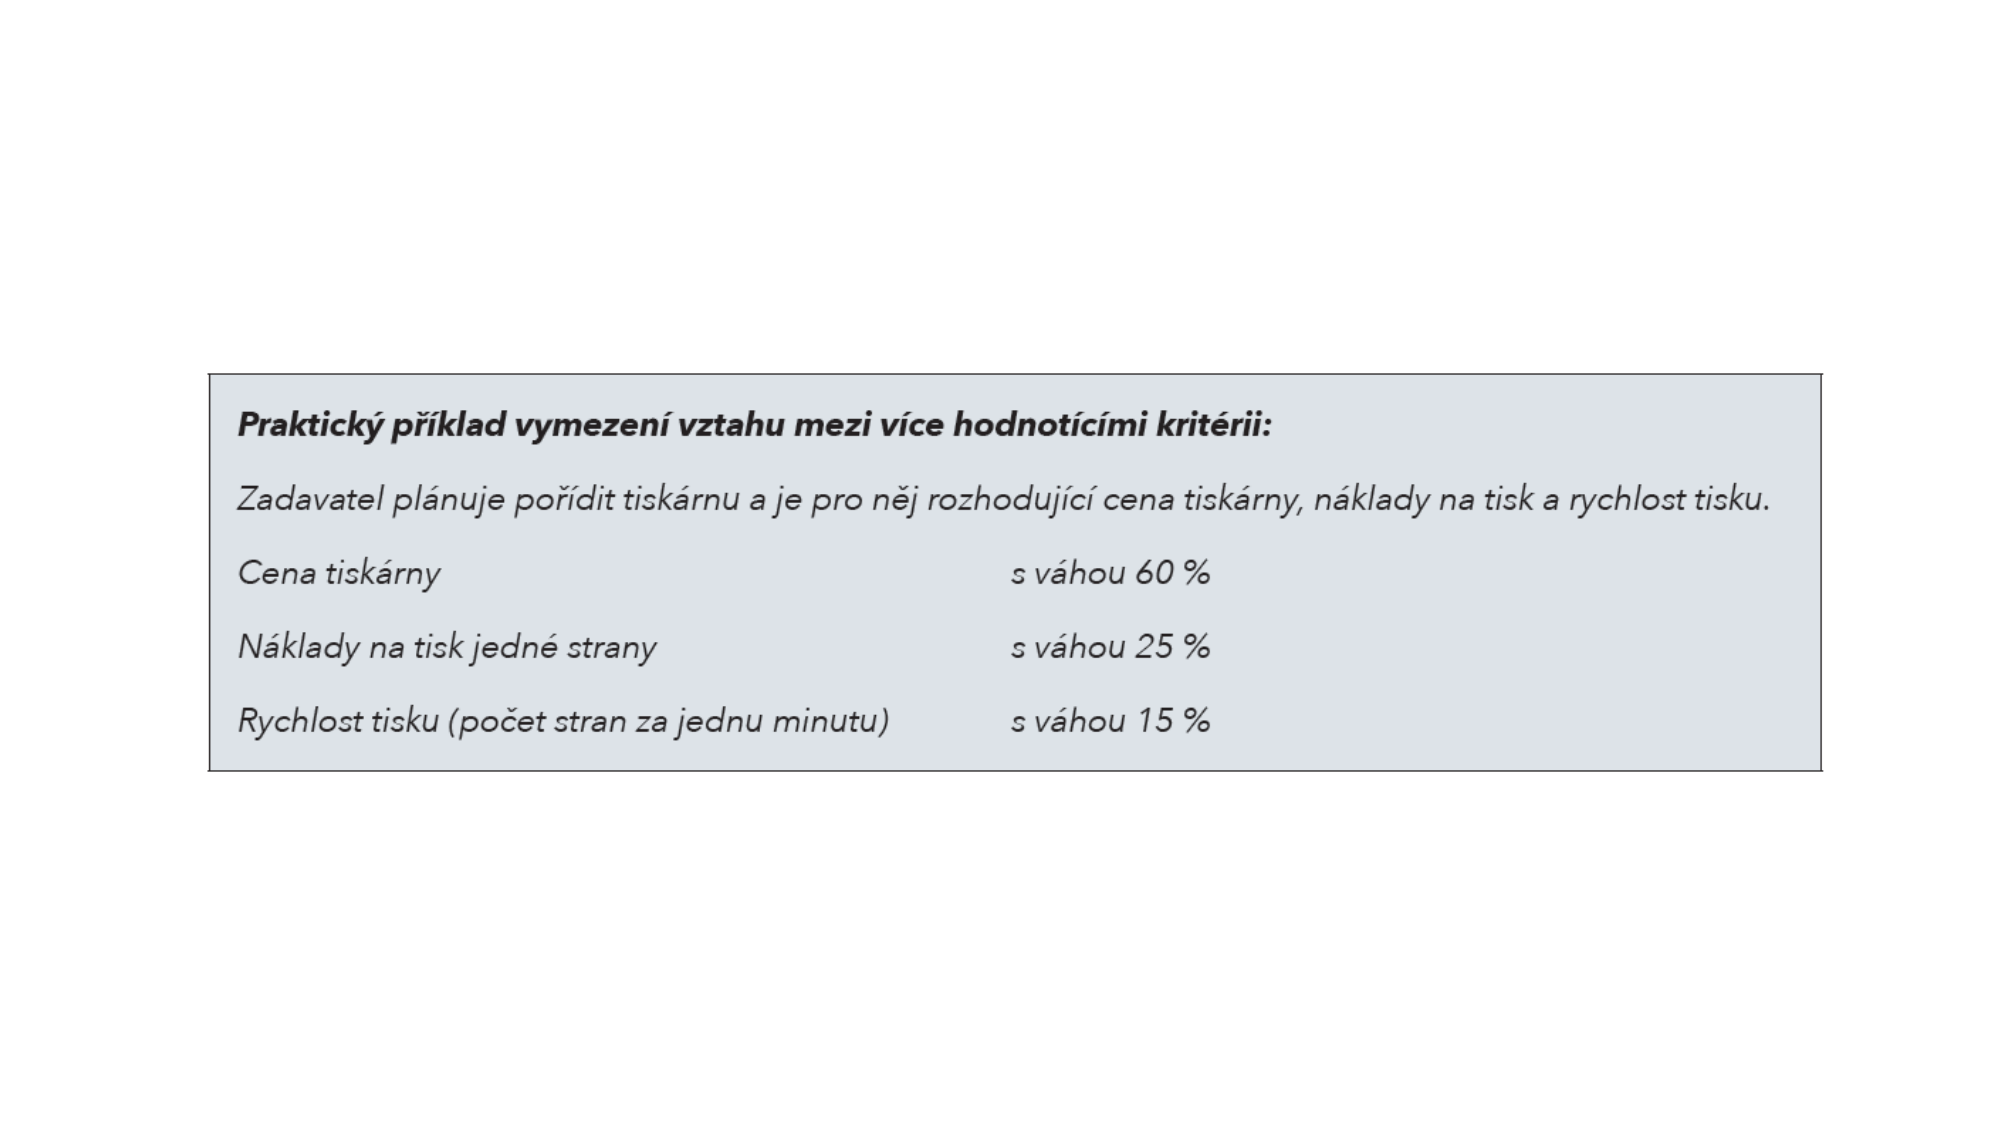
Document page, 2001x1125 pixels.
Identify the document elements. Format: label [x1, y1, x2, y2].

picture [185, 328, 1875, 815]
